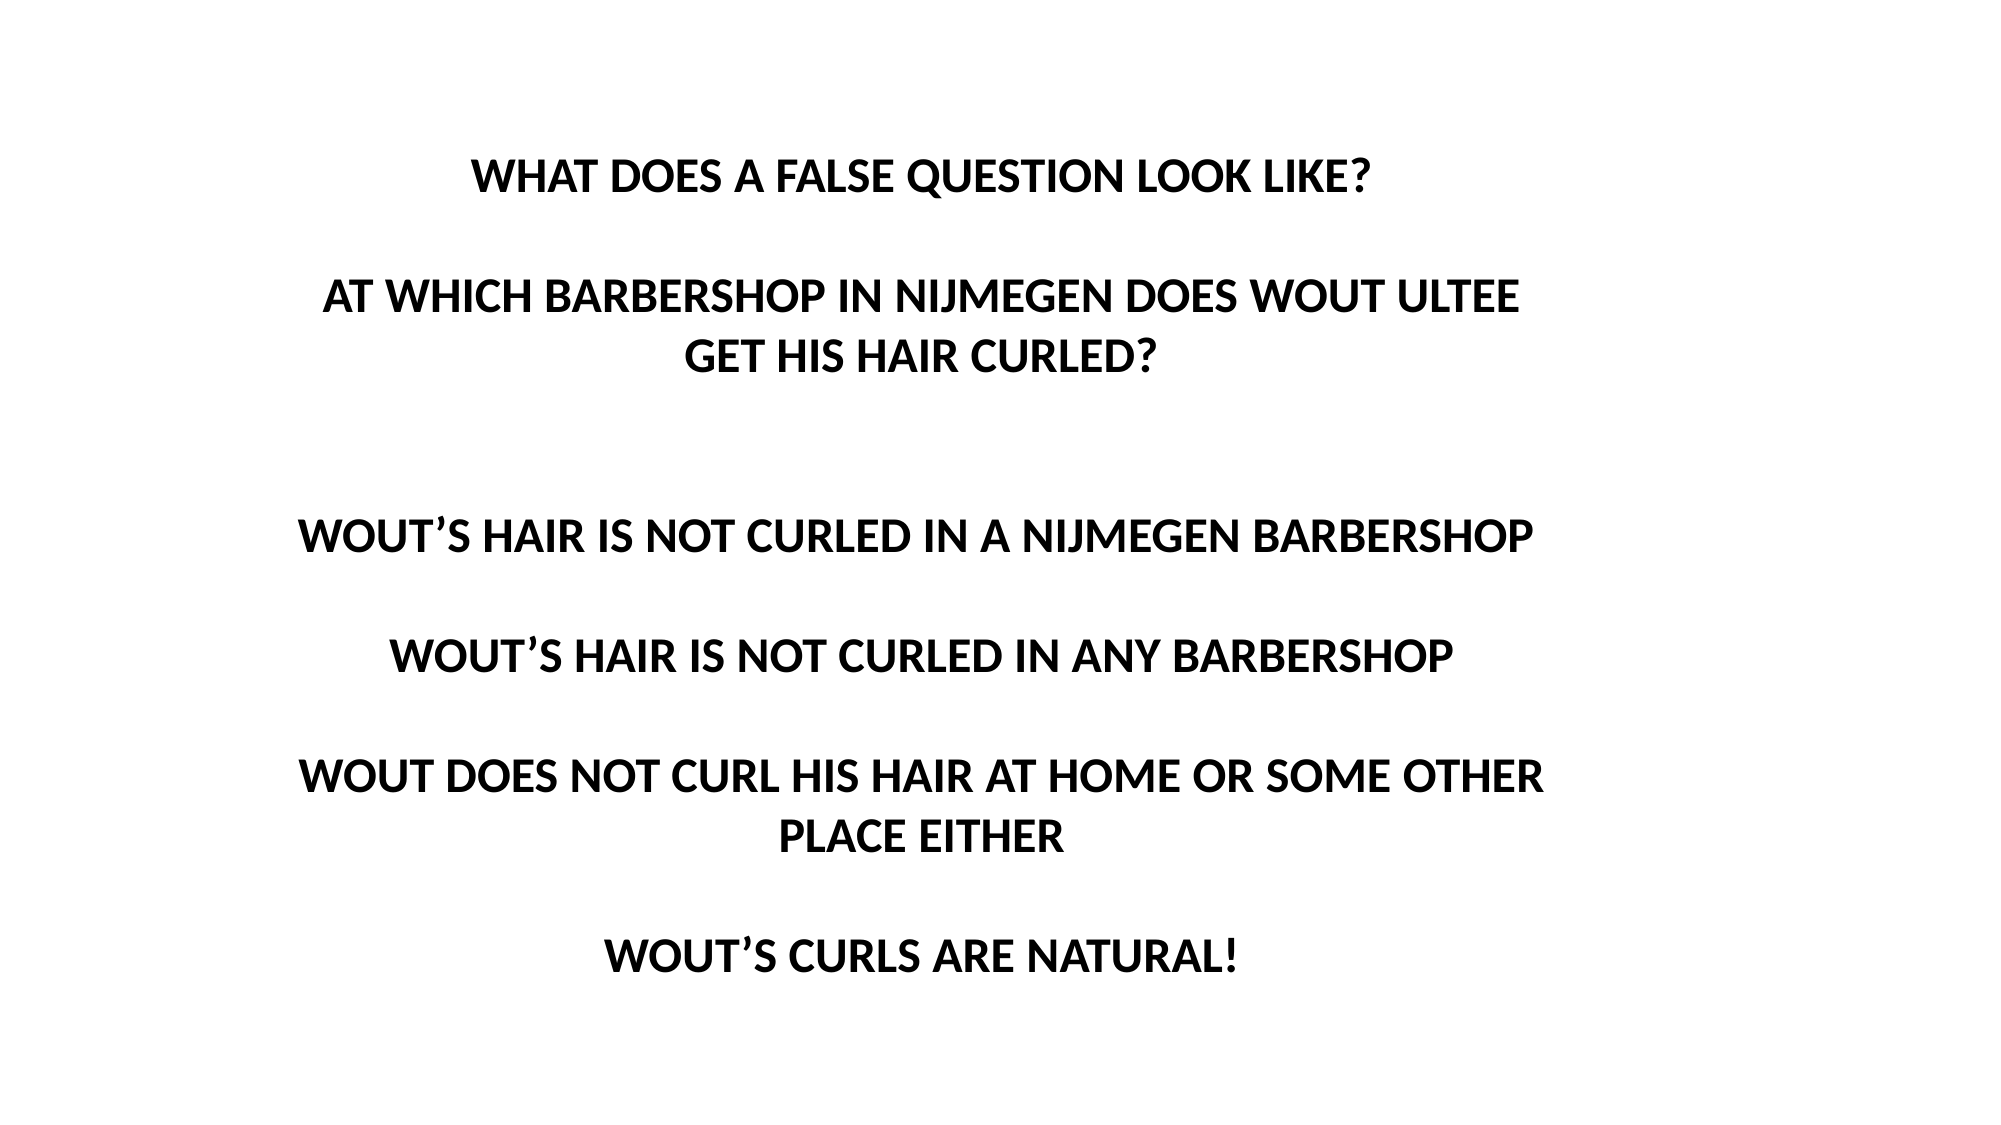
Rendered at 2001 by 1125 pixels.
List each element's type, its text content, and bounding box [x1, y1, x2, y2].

text_box WHAT DOES A FALSE QUESTION LOOK LIKE? AT WHICH BARBERSHOP IN NIJMEGEN DOES WOUT ULTEE GET HIS HAIR CURLED? WOUT’S HAIR IS NOT CURLED IN A NIJMEGEN BARBERSHOP WOUT’S HAIR IS NOT CURLED IN ANY BARBERSHOP WOUT DOES NOT CURL HIS HAIR AT HOME OR SOME OTHER PLACE EITHER WOUT’S CURLS ARE NATURAL! [278, 135, 1565, 999]
